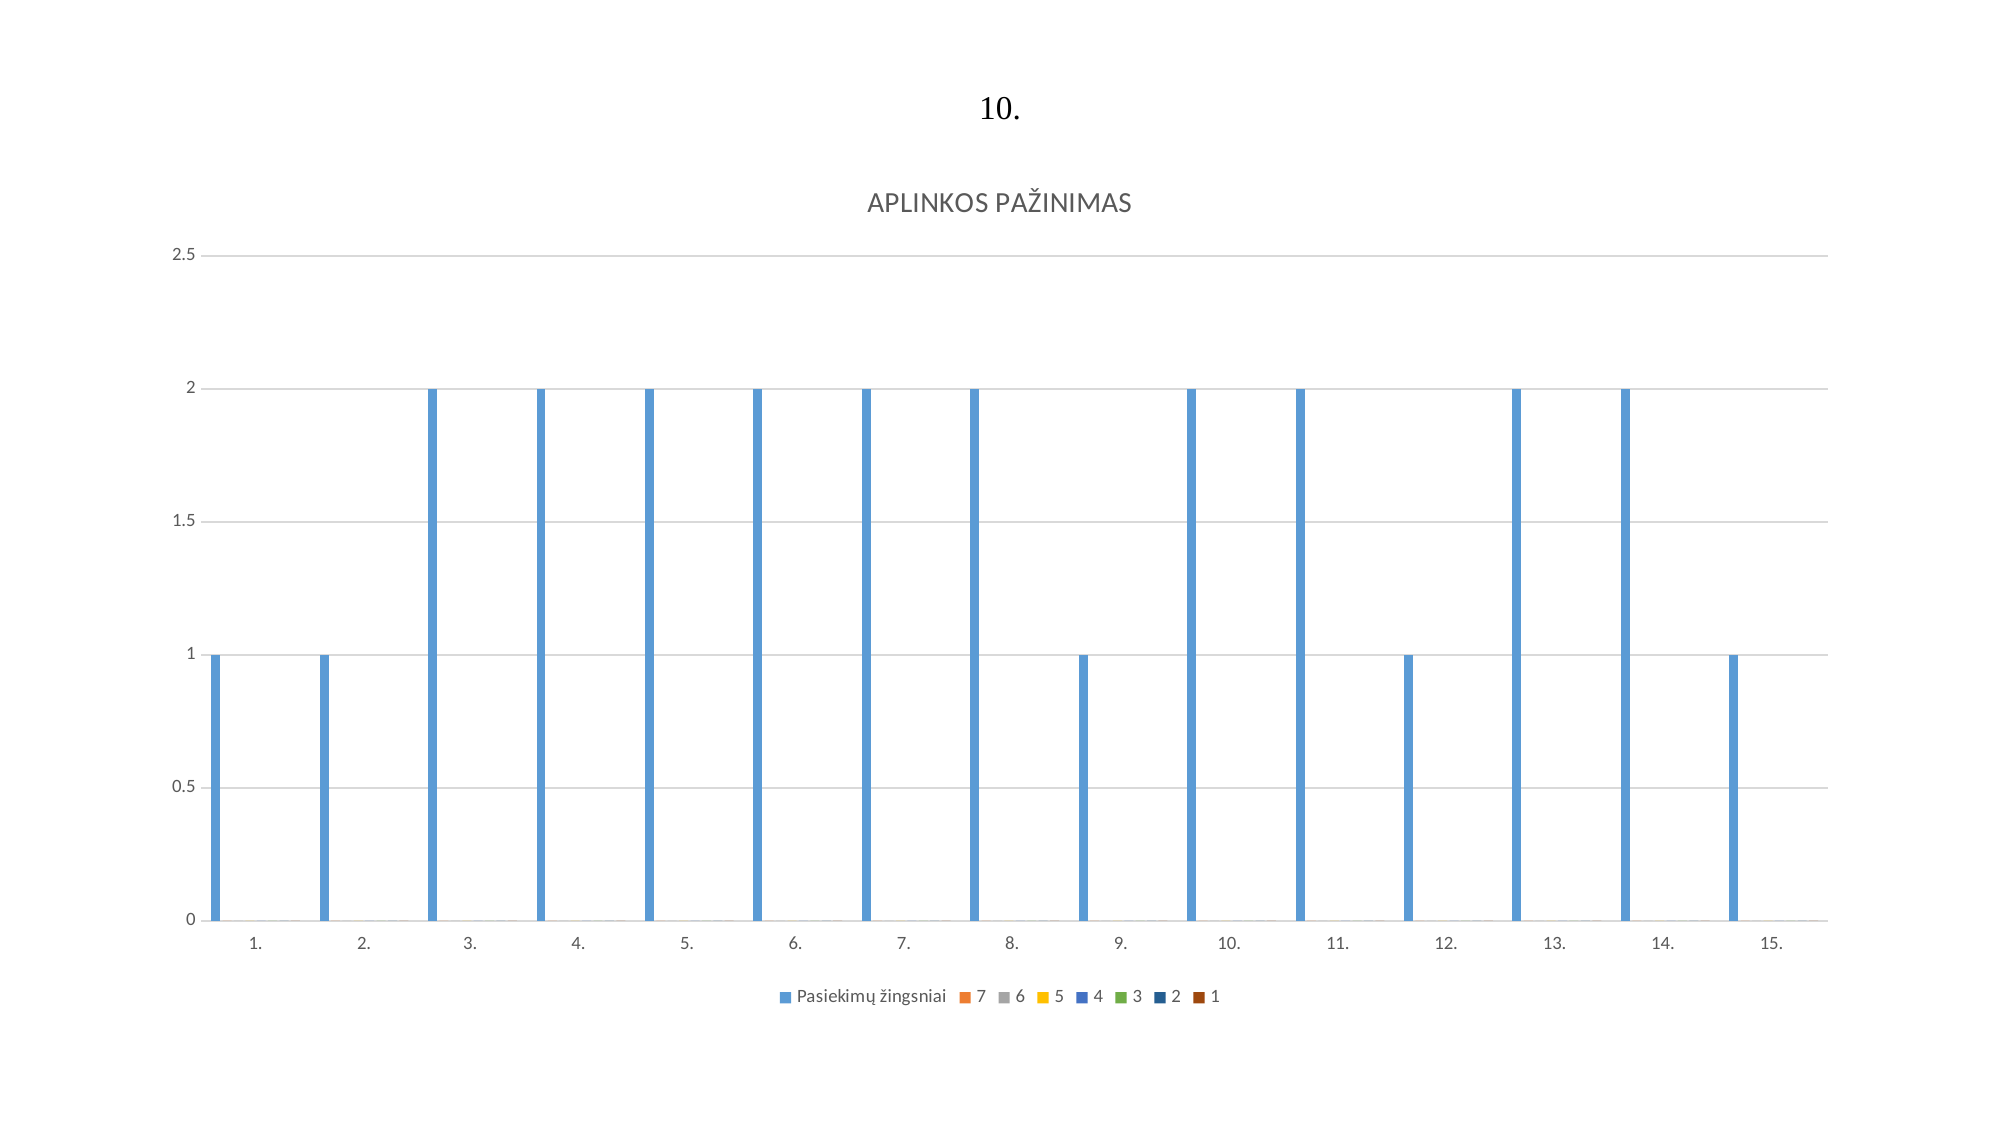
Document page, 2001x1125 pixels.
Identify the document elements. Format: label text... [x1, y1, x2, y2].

chart [137, 156, 1863, 1014]
title 10. [137, 59, 1863, 156]
